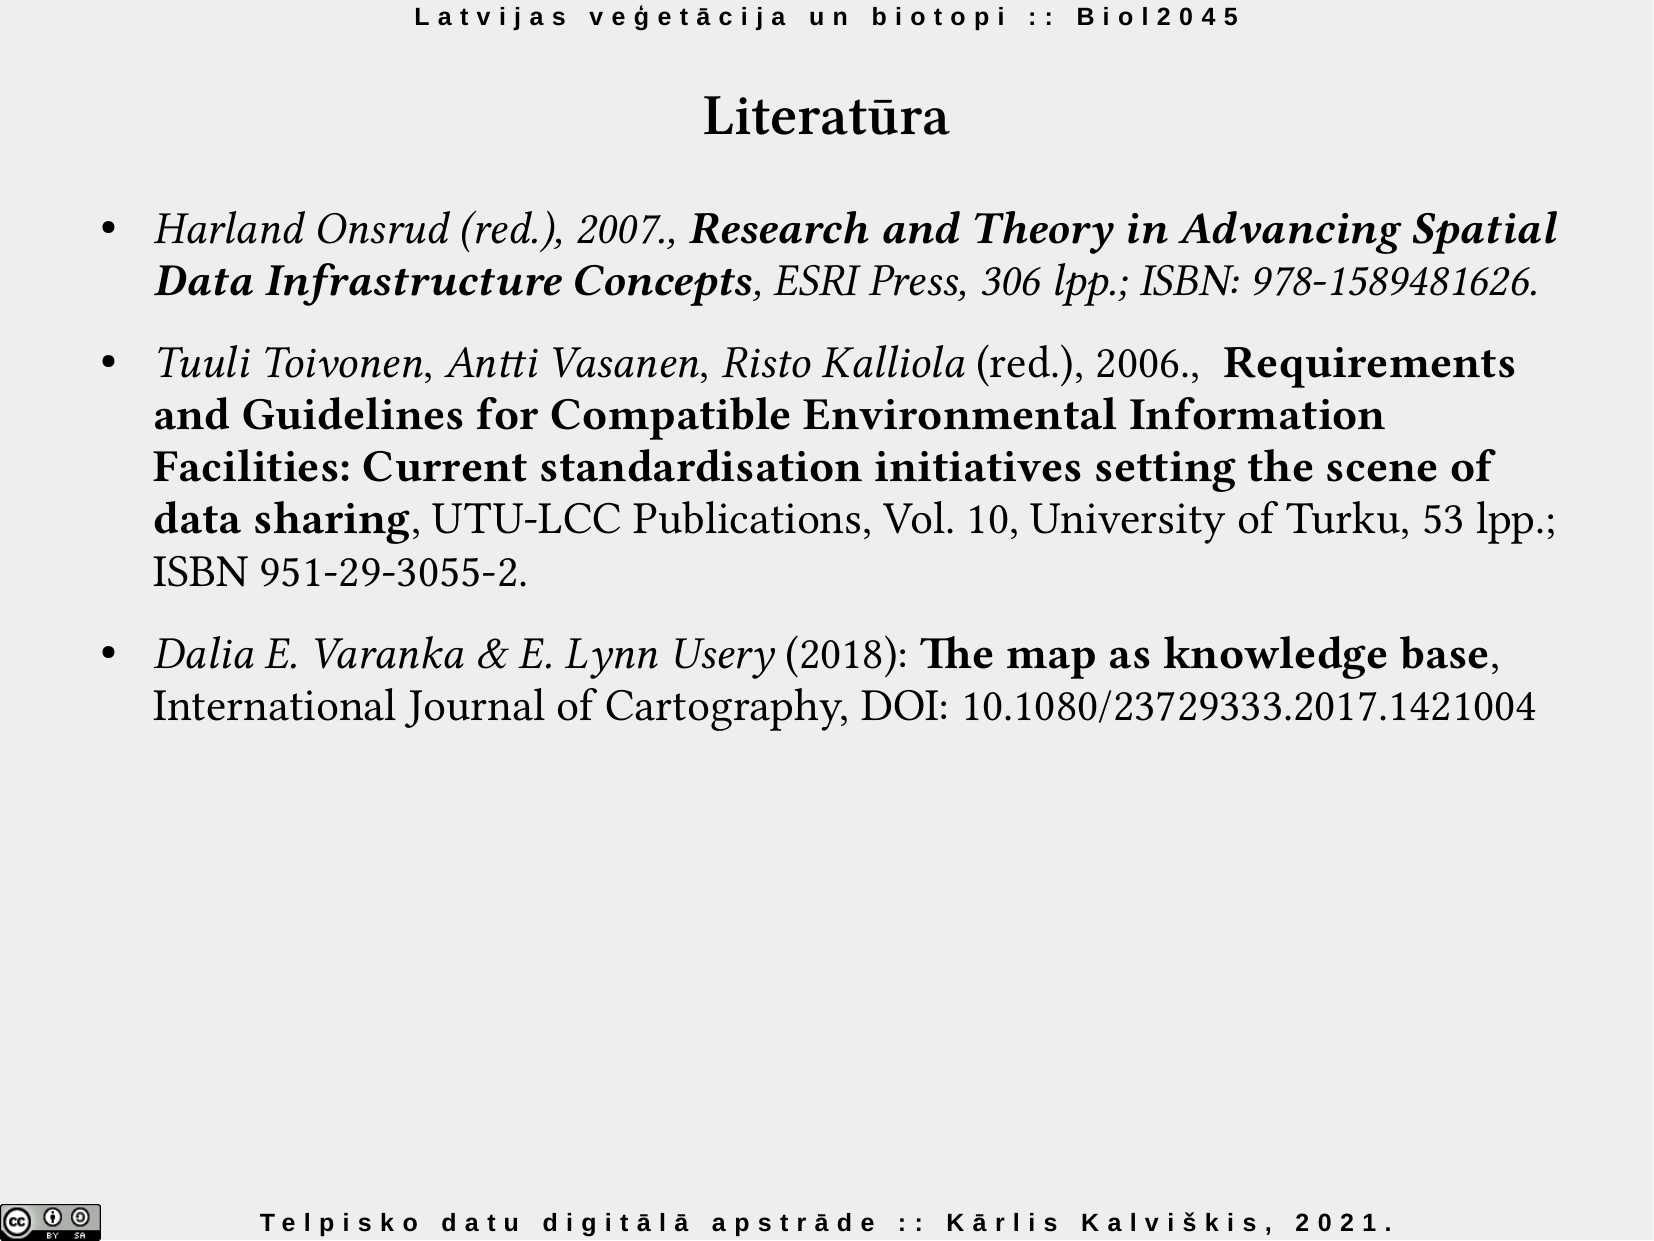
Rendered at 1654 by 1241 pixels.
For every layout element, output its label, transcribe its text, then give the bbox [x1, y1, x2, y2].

picture [0, 1204, 101, 1241]
list Harland Onsrud (red.), 2007., Research and Theory in Advancing Spatial Data Infrastructure Concepts, ESRI Press, 306 lpp.; ISBN: 978-1589481626. Tuuli Toivonen, Antti Vasanen, Risto Kalliola (red.), 2006., Requirements and Guidelines for Compatible Environmental Information Facilities: Current standardisation initiatives setting the scene of data sharing, UTU-LCC Publications, Vol. 10, University of Turku, 53 lpp.; ISBN 951-29-3055-2. Dalia E. Varanka & E. Lynn Usery (2018): The map as knowledge base, International Journal of Cartography, DOI: 10.1080/23729333.2017.1421004 [82, 202, 1571, 1159]
title Literatūra [82, 49, 1571, 183]
